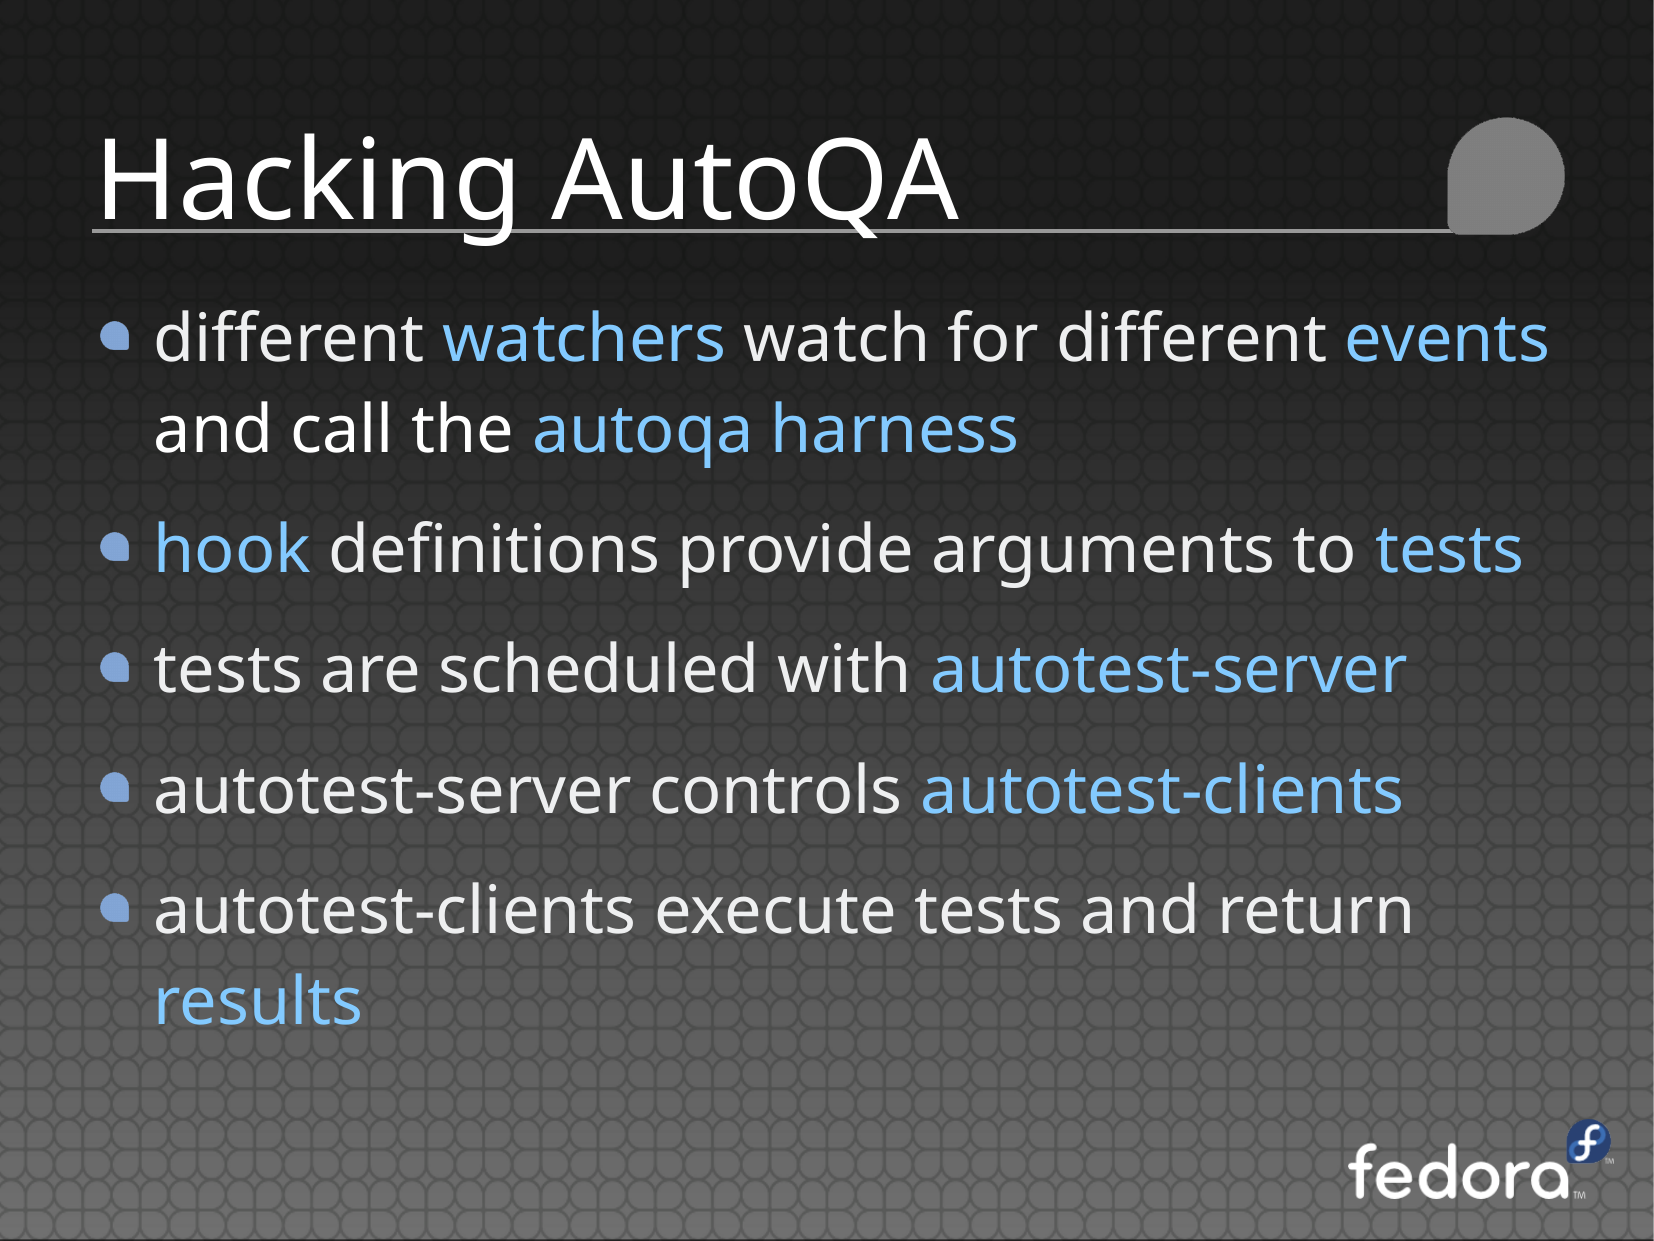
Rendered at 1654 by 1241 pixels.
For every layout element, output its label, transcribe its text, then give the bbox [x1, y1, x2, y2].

list different watchers watch for different events and call the autoqa harness hook definitions provide arguments to tests tests are scheduled with autotest-server autotest-server controls autotest-clients autotest-clients execute tests and return results [82, 290, 1571, 953]
picture [0, 0, 1654, 1241]
title Hacking AutoQA [94, 100, 1426, 251]
